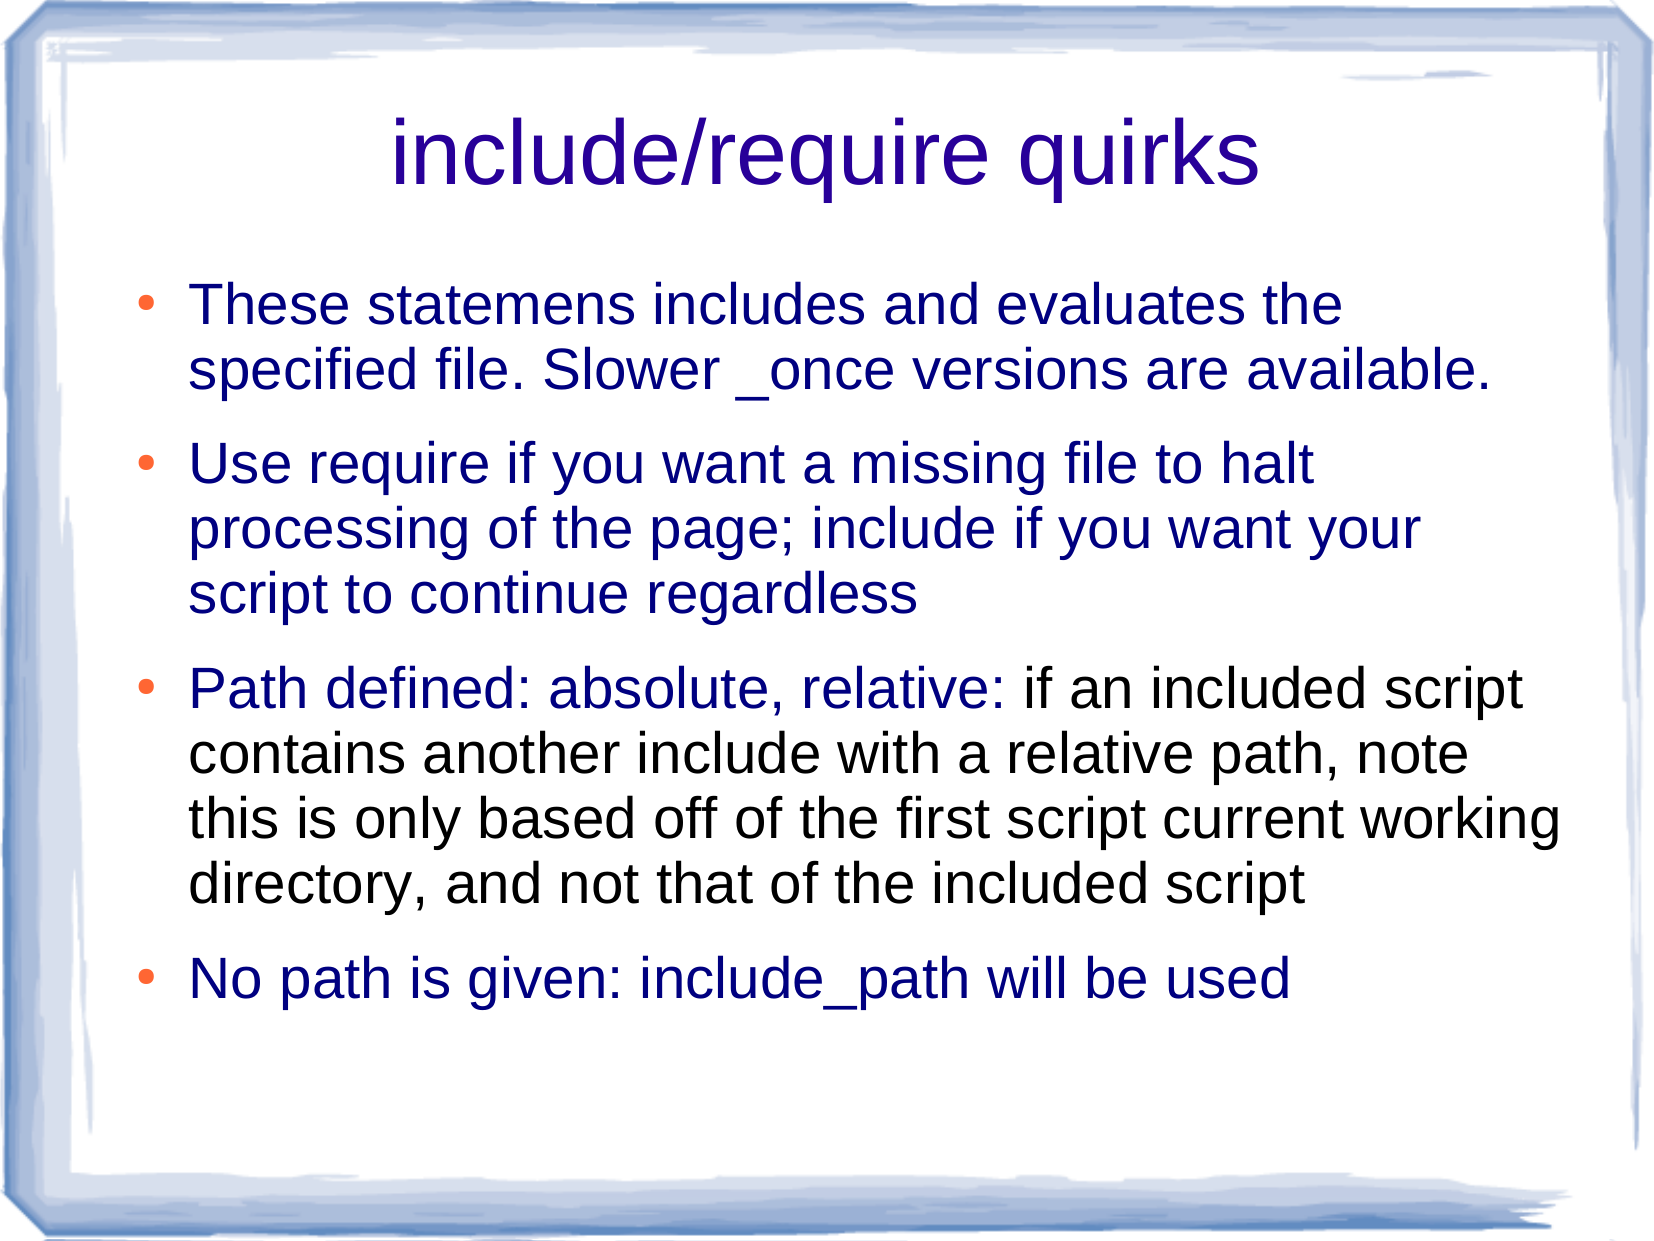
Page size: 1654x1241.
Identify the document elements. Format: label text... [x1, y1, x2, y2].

picture [0, 0, 1654, 1241]
title include/require quirks [82, 49, 1571, 257]
list These statemens includes and evaluates the specified file. Slower _once versions are available. Use require if you want a missing file to halt processing of the page; include if you want your script to continue regardless Path defined: absolute, relative: if an included script contains another include with a relative path, note this is only based off of the first script current working directory, and not that of the included script No path is given: include_path will be used [118, 271, 1571, 1091]
